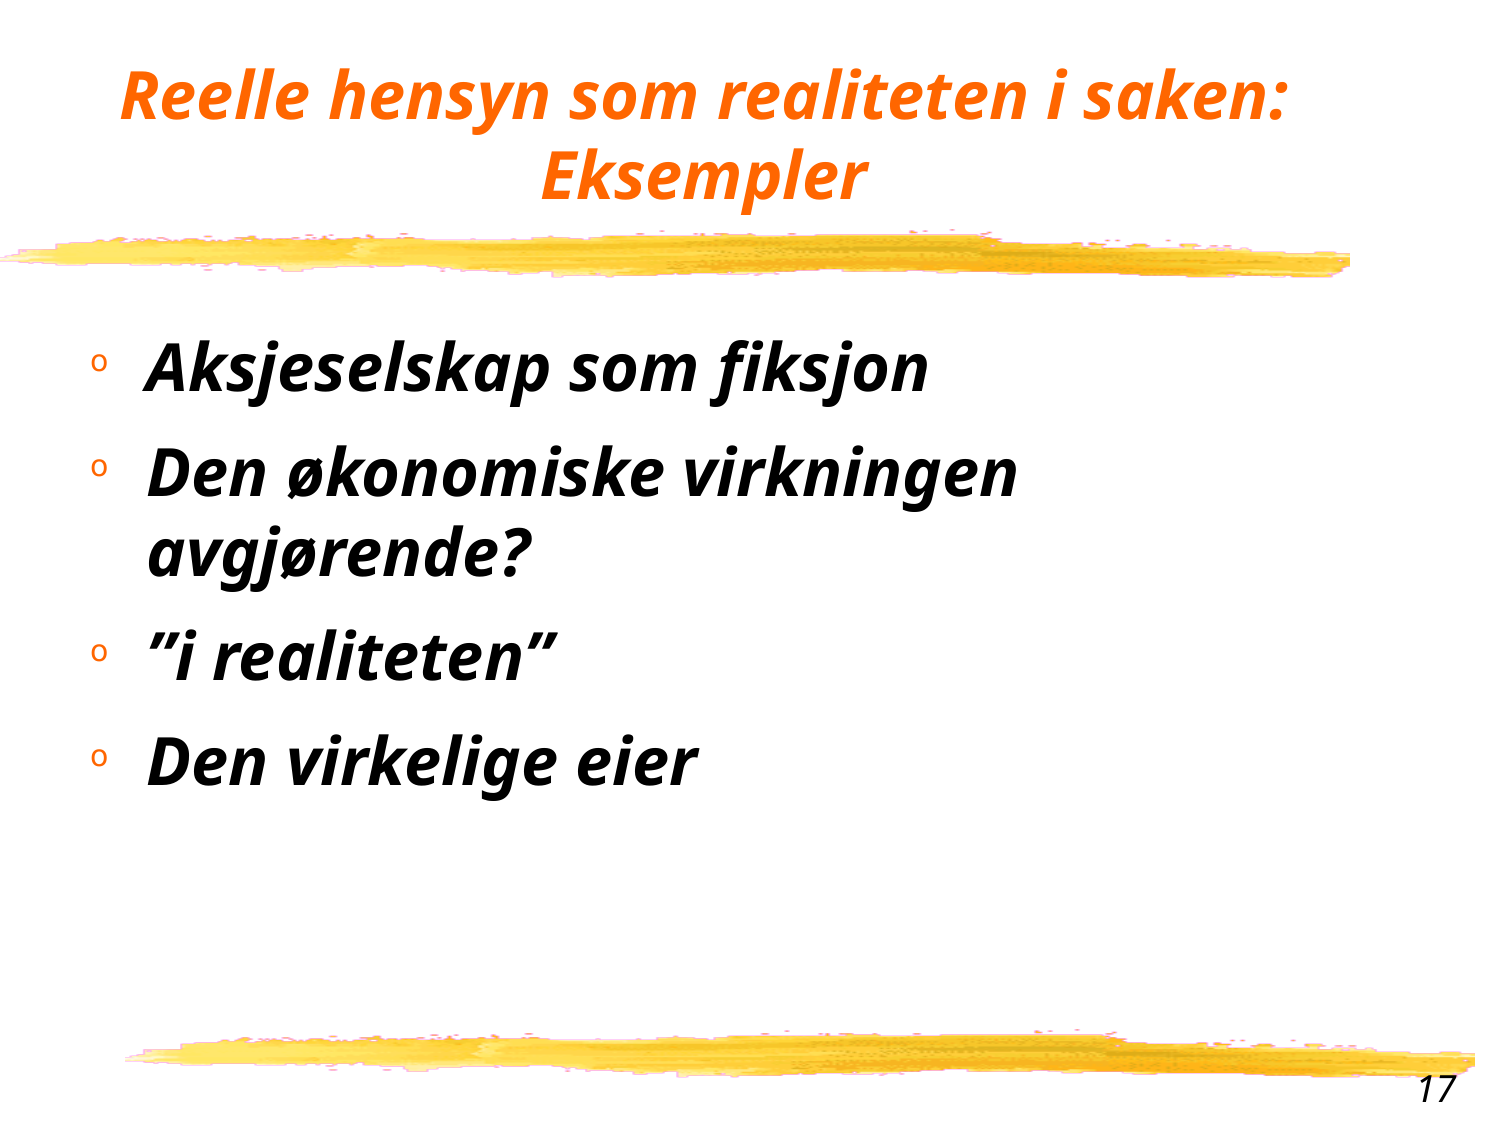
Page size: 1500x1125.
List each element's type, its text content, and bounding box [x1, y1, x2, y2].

title Reelle hensyn som realiteten i saken: Eksempler [66, 37, 1342, 225]
picture [125, 1024, 1475, 1088]
list Aksjeselskap som fiksjon Den økonomiske virkningen avgjørende? ”i realiteten” Den virkelige eier [75, 309, 1417, 1000]
slide_number <number> [1400, 1050, 1500, 1125]
picture [0, 224, 1350, 288]
